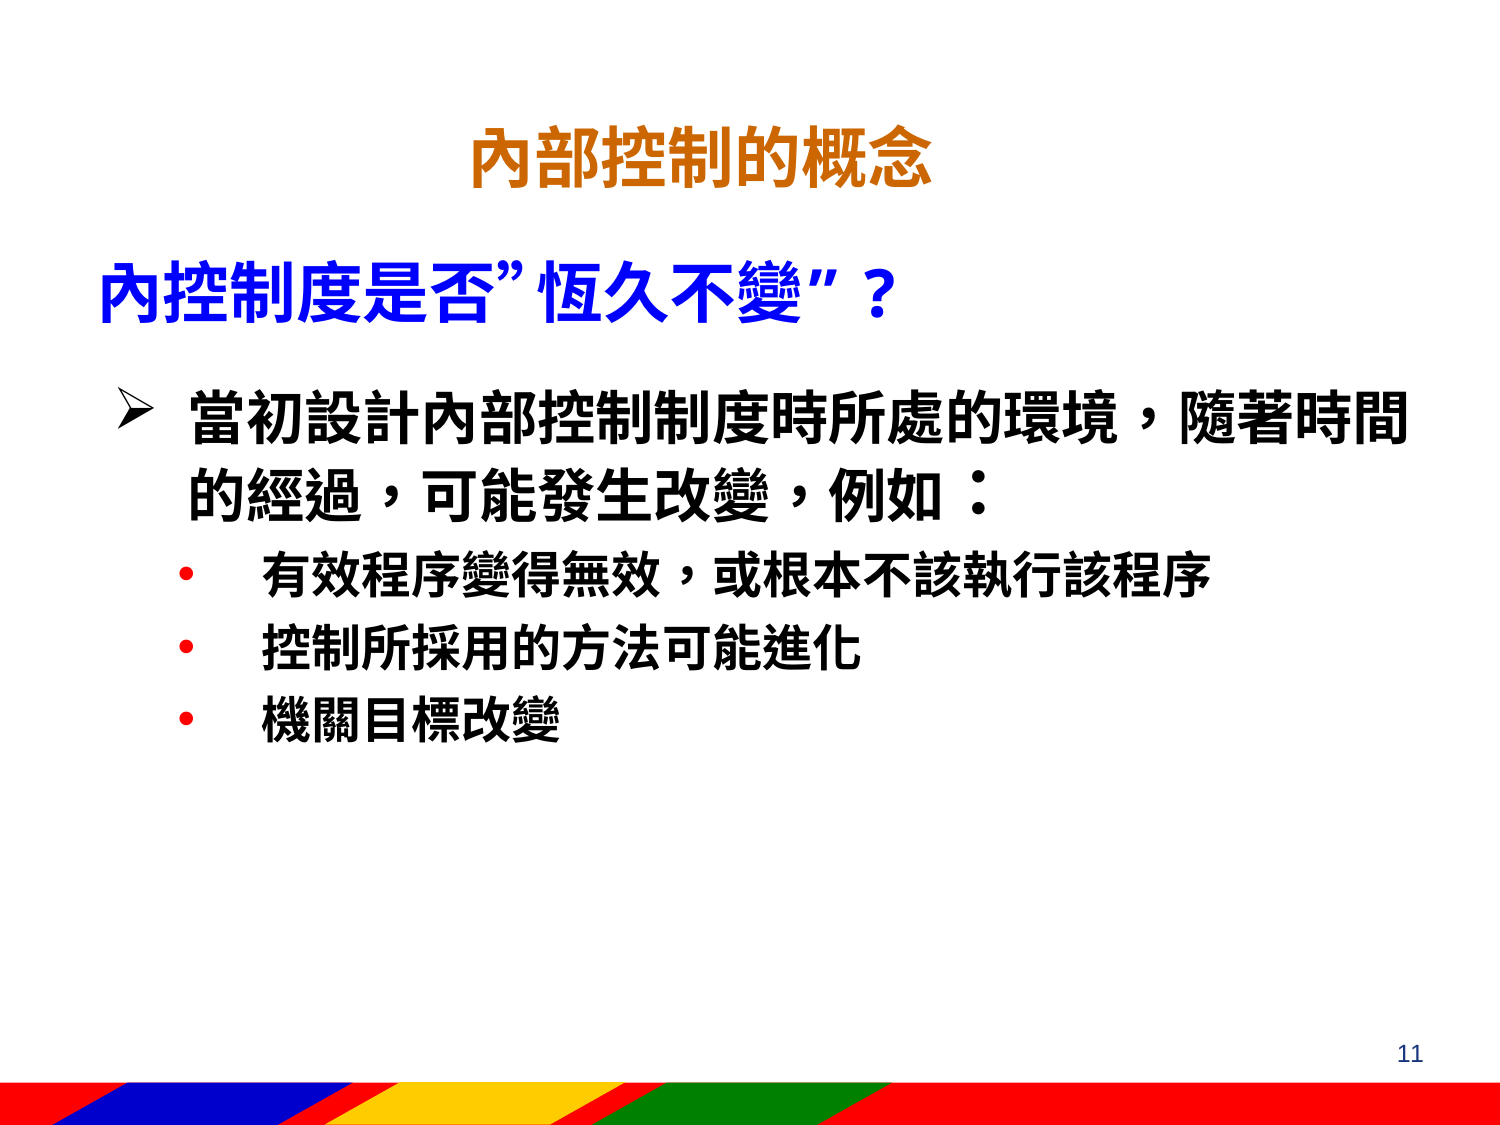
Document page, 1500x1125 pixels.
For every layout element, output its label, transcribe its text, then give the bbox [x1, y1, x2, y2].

text_box <編號> [1299, 1007, 1426, 1068]
text_box 內控制度是否”恆久不變”? [81, 243, 1432, 372]
text_box 內部控制的概念 [306, 78, 1096, 197]
subtitle 當初設計內部控制制度時所處的環境，隨著時間的經過，可能發生改變，例如： 有效程序變得無效，或根本不該執行該程序 控制所採用的方法可能進化 機關目標改變 [97, 373, 1448, 917]
